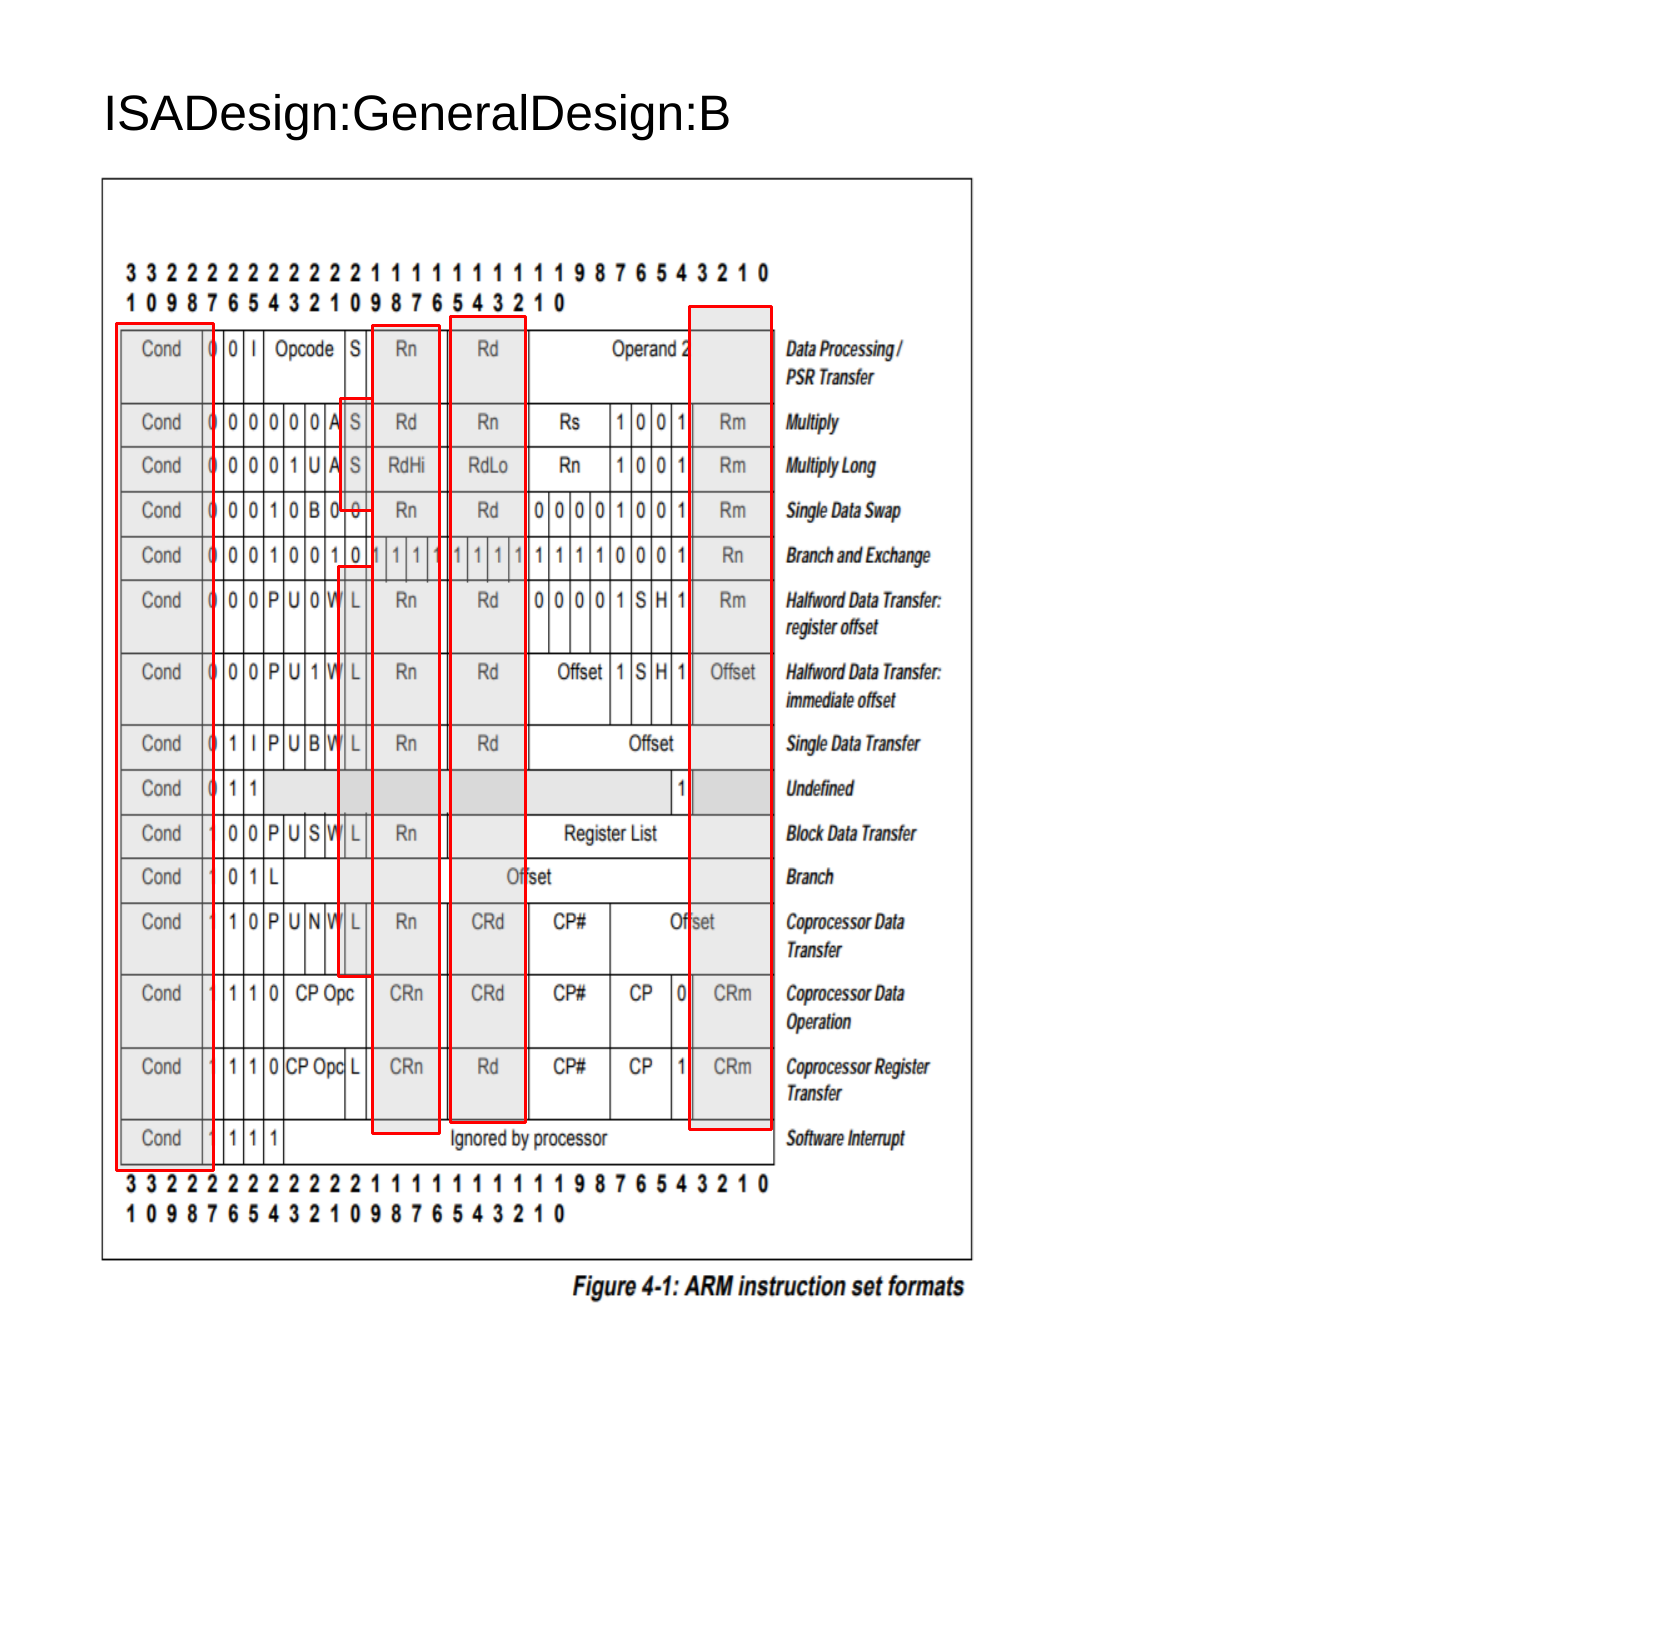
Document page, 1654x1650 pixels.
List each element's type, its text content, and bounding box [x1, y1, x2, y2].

text_box [450, 316, 526, 1123]
text_box [338, 325, 440, 1134]
picture [88, 165, 1006, 1309]
text_box [116, 323, 214, 1171]
text_box ISADesign:GeneralDesign:B [88, 78, 1076, 166]
text_box [689, 306, 772, 1130]
